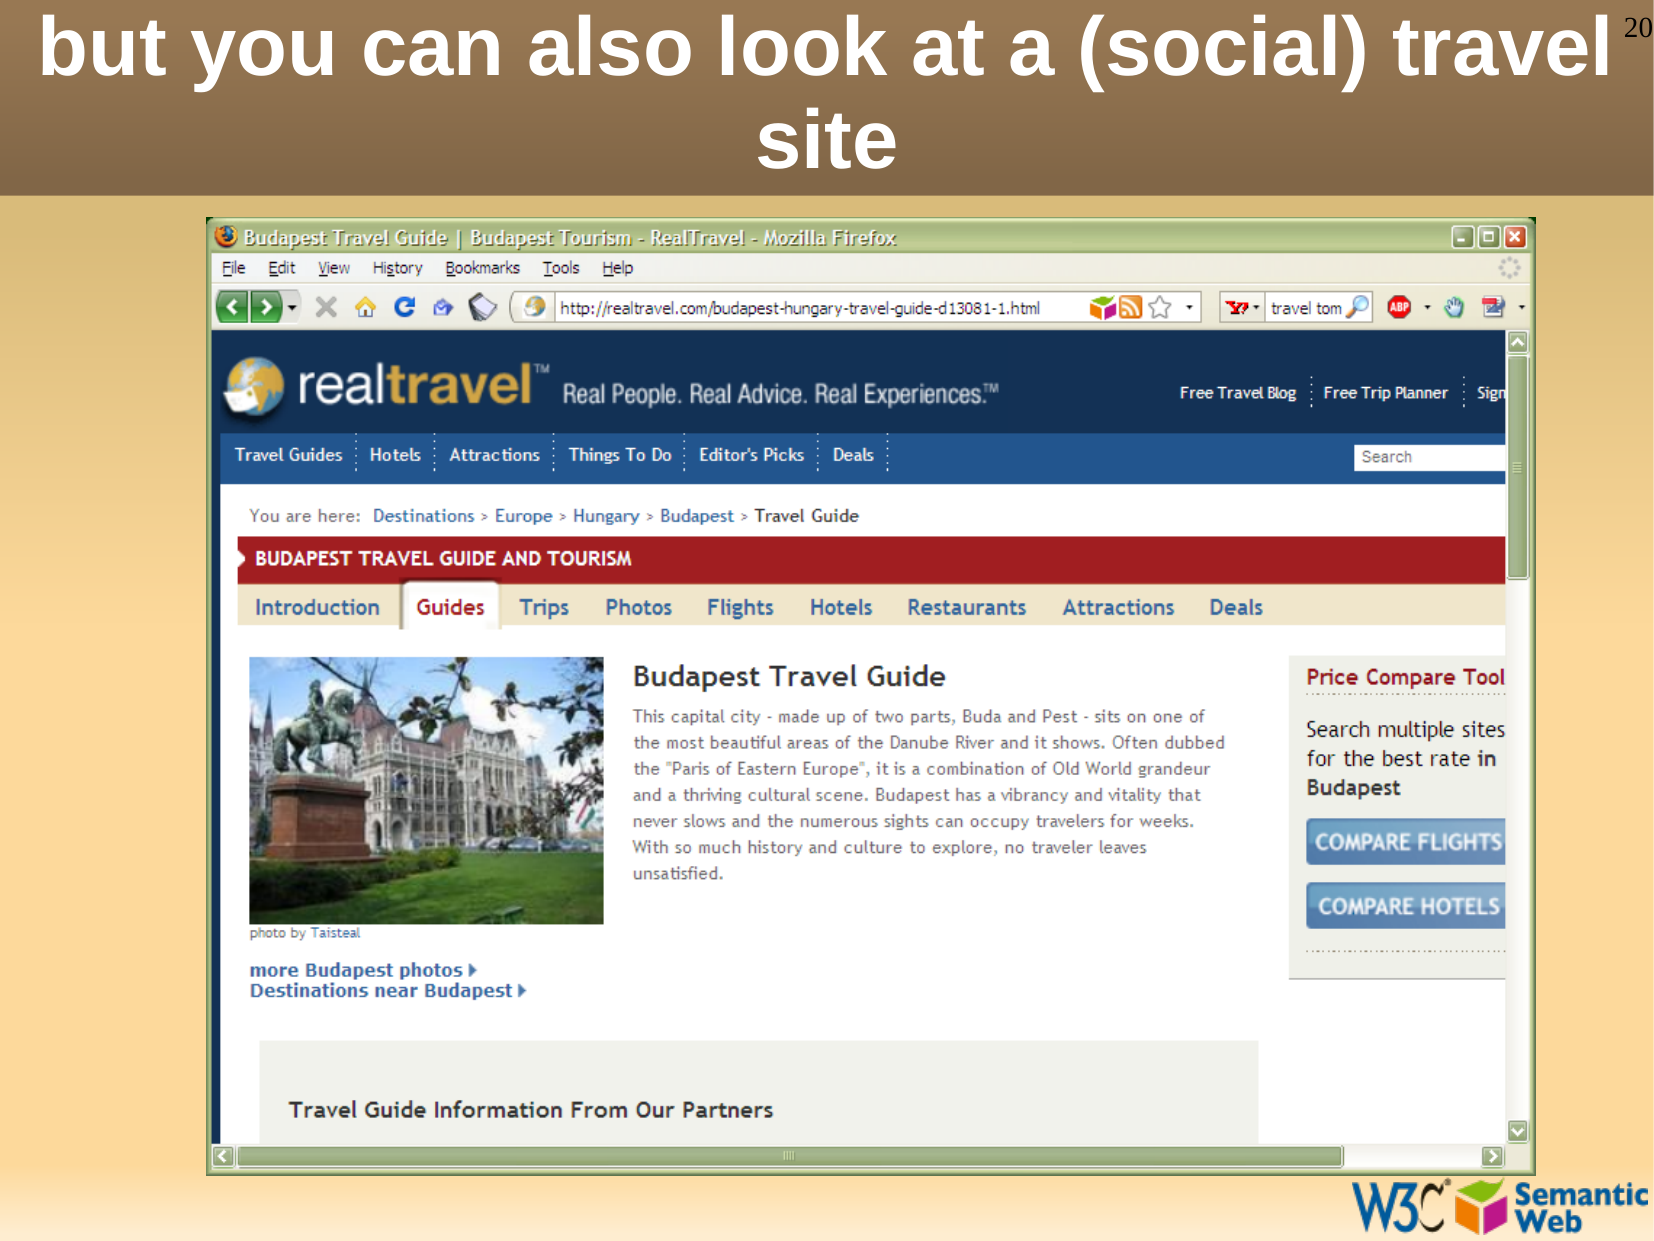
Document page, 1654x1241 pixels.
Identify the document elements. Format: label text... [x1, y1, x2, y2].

title but you can also look at a (social) travel site [0, 0, 1654, 187]
picture [0, 187, 1654, 1241]
